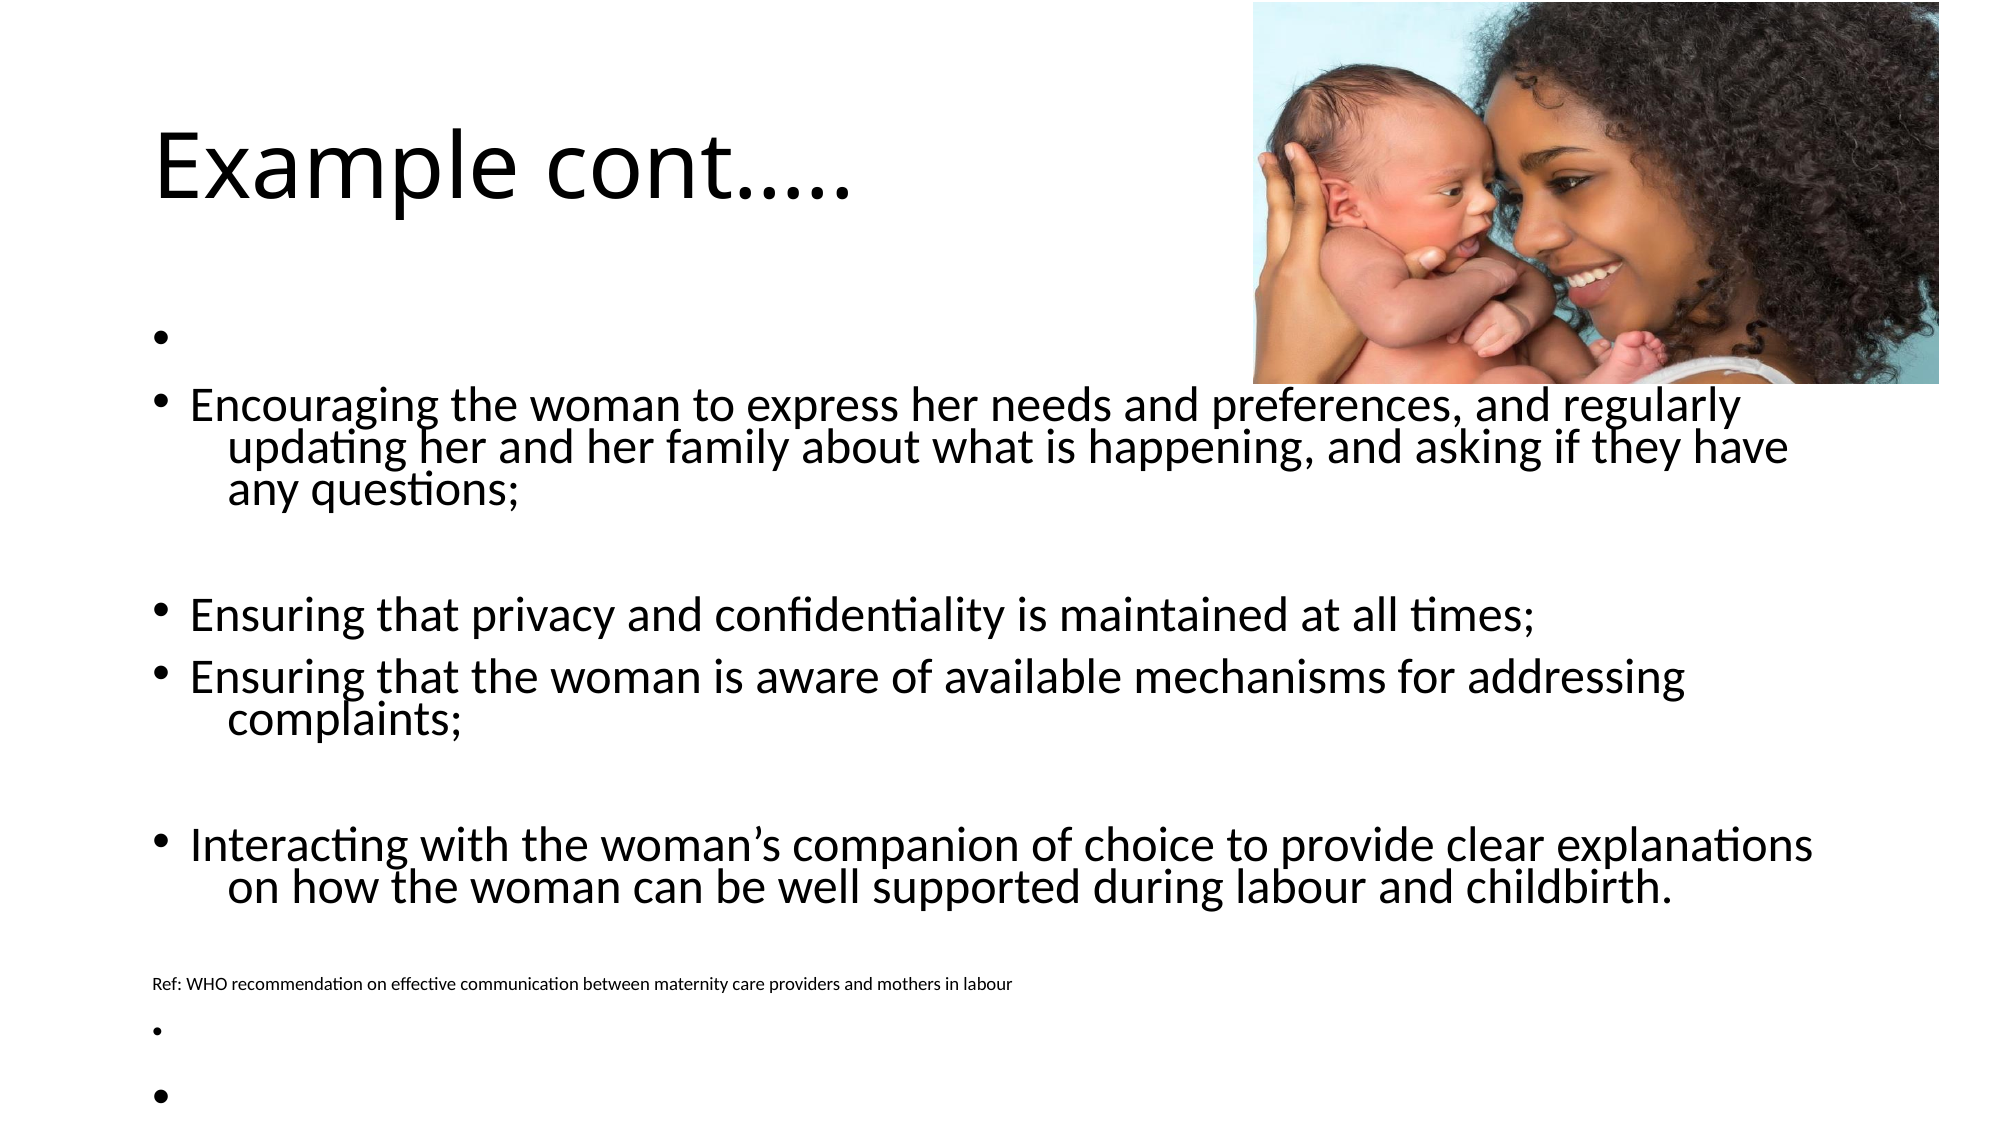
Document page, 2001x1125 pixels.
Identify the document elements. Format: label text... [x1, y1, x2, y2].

list Encouraging the woman to express her needs and preferences, and regularly updating her and her family about what is happening, and asking if they have any questions; Ensuring that privacy and confidentiality is maintained at all times; Ensuring that the woman is aware of available mechanisms for addressing complaints; Interacting with the woman’s companion of choice to provide clear explanations on how the woman can be well supported during labour and childbirth. Ref: WHO recommendation on effective communication between maternity care providers and mothers in labour [137, 299, 1863, 1014]
picture [1253, 2, 1939, 384]
title Example cont….. [137, 59, 1253, 278]
